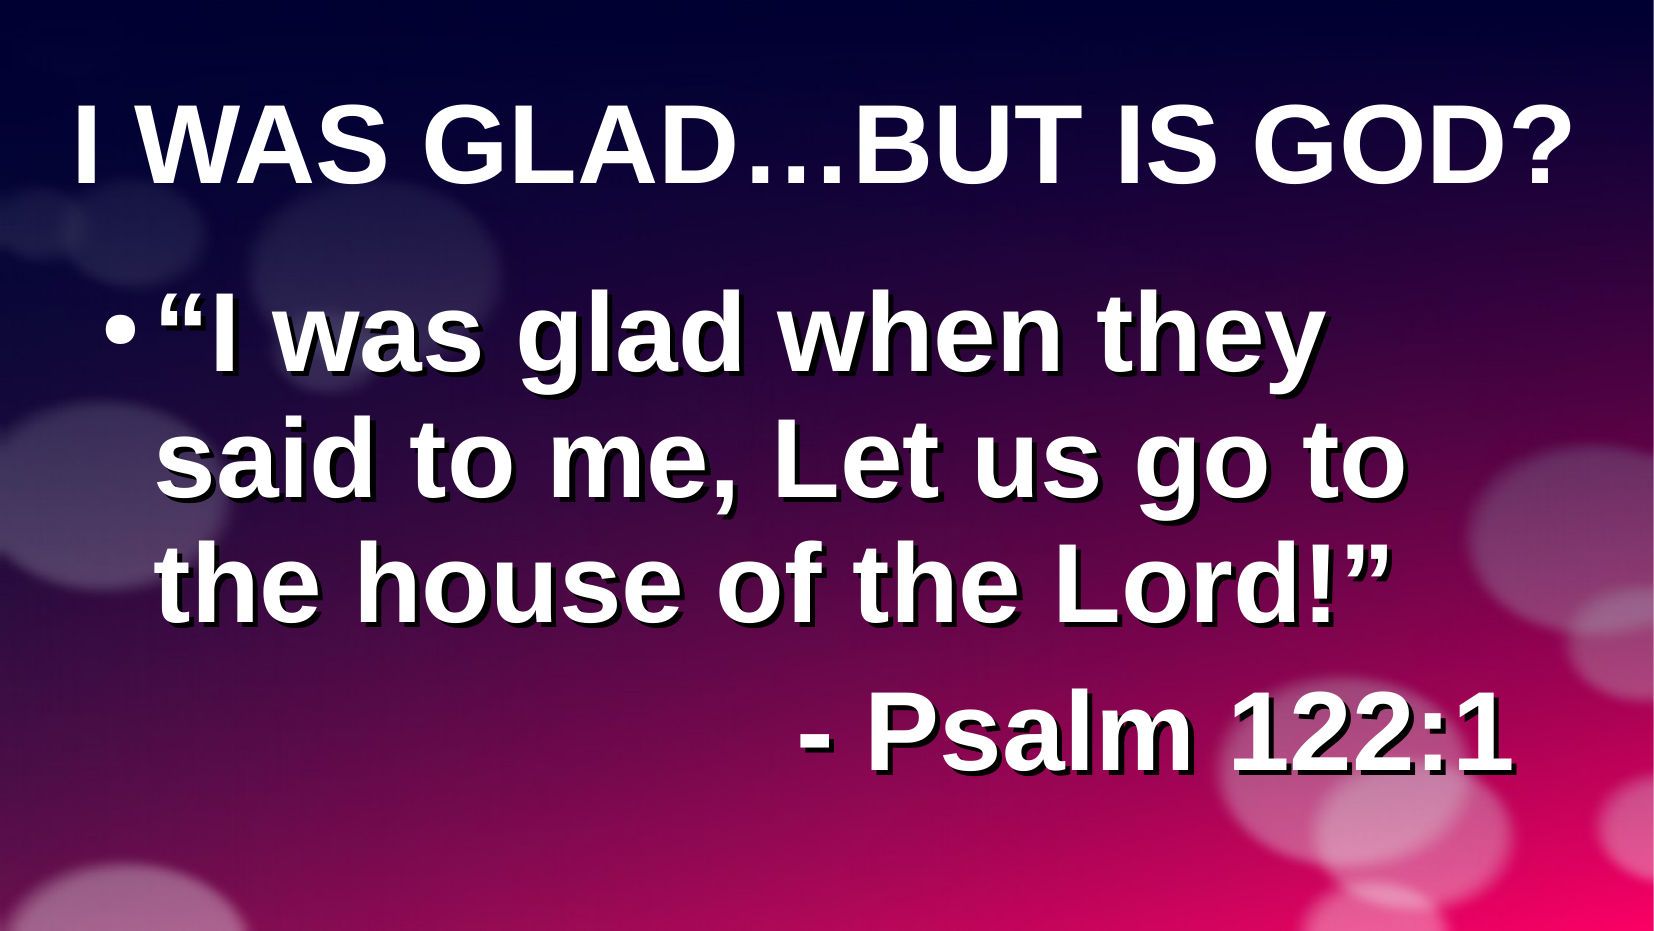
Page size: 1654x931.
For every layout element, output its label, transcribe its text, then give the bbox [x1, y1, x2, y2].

picture [0, 0, 1654, 931]
list “I was glad when they said to me, Let us go to the house of the Lord!” - Psalm 122:1 [82, 270, 1571, 901]
title I WAS GLAD…BUT IS GOD? [45, 18, 1606, 271]
